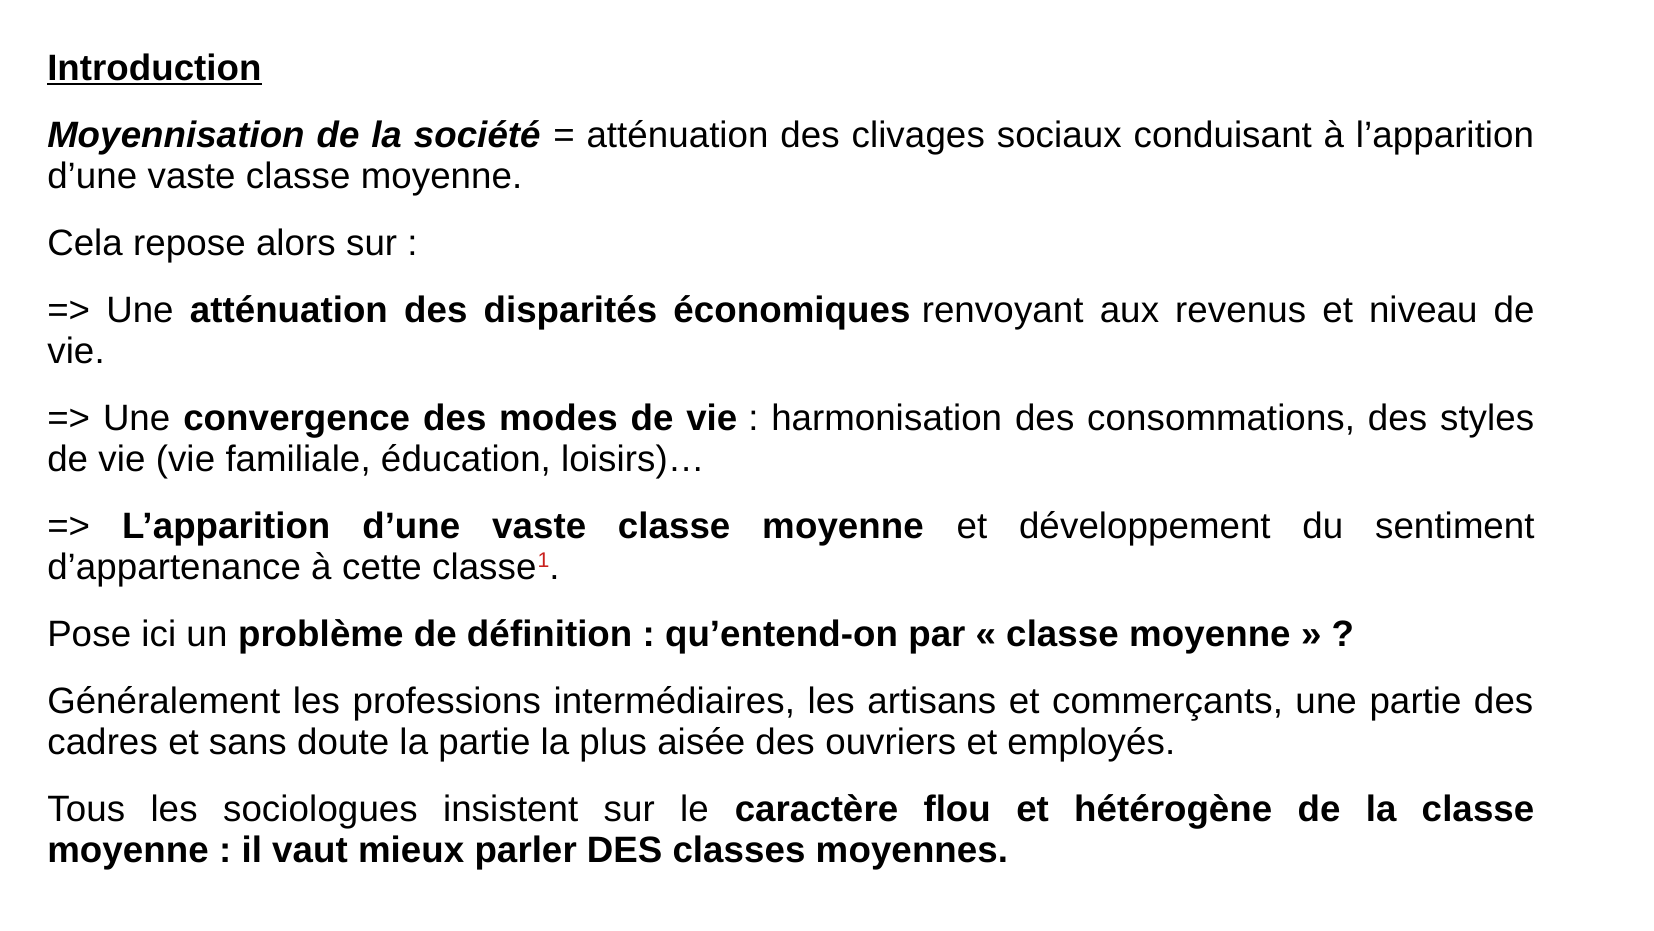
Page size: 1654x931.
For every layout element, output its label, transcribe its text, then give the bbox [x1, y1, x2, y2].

list Introduction Moyennisation de la société = atténuation des clivages sociaux conduisant à l’apparition d’une vaste classe moyenne. Cela repose alors sur : => Une atténuation des disparités économiques renvoyant aux revenus et niveau de vie. => Une convergence des modes de vie : harmonisation des consommations, des styles de vie (vie familiale, éducation, loisirs)… => L’apparition d’une vaste classe moyenne et développement du sentiment d’appartenance à cette classe1. Pose ici un problème de définition : qu’entend-on par « classe moyenne » ? Généralement les professions intermédiaires, les artisans et commerçants, une partie des cadres et sans doute la partie la plus aisée des ouvriers et employés. Tous les sociologues insistent sur le caractère flou et hétérogène de la classe moyenne : il vaut mieux parler DES classes moyennes. [47, 47, 1536, 875]
